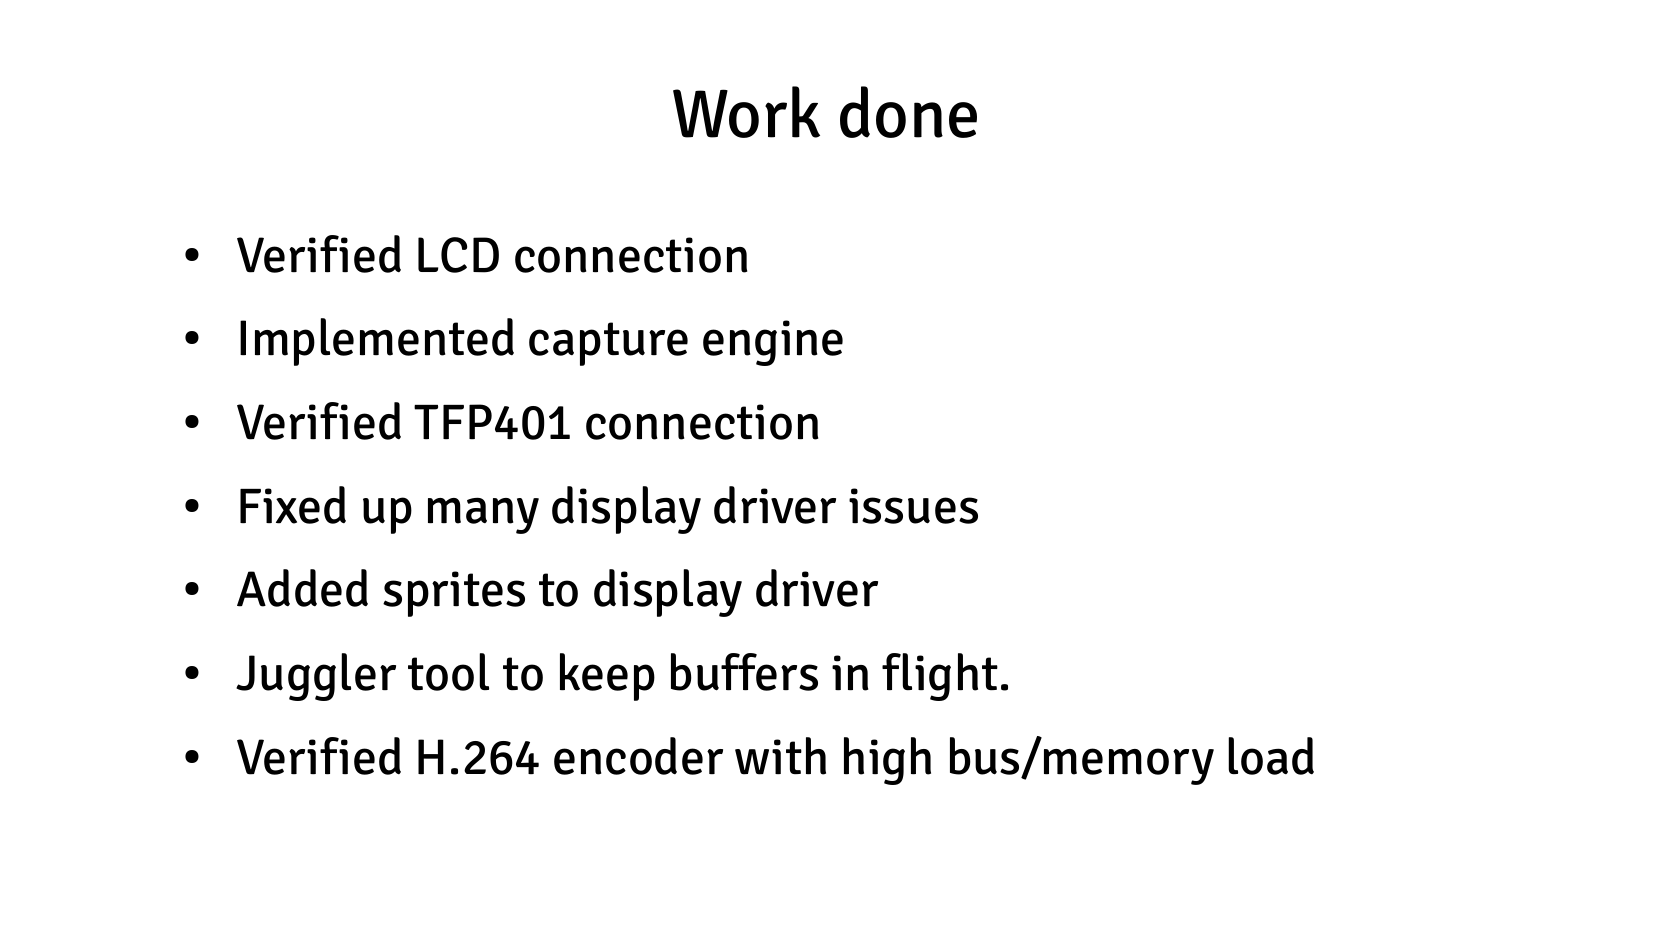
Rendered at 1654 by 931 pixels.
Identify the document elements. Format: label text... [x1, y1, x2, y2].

list Verified LCD connection Implemented capture engine Verified TFP401 connection Fixed up many display driver issues Added sprites to display driver Juggler tool to keep buffers in flight. Verified H.264 encoder with high bus/memory load [165, 225, 1654, 831]
title Work done [82, 37, 1571, 193]
